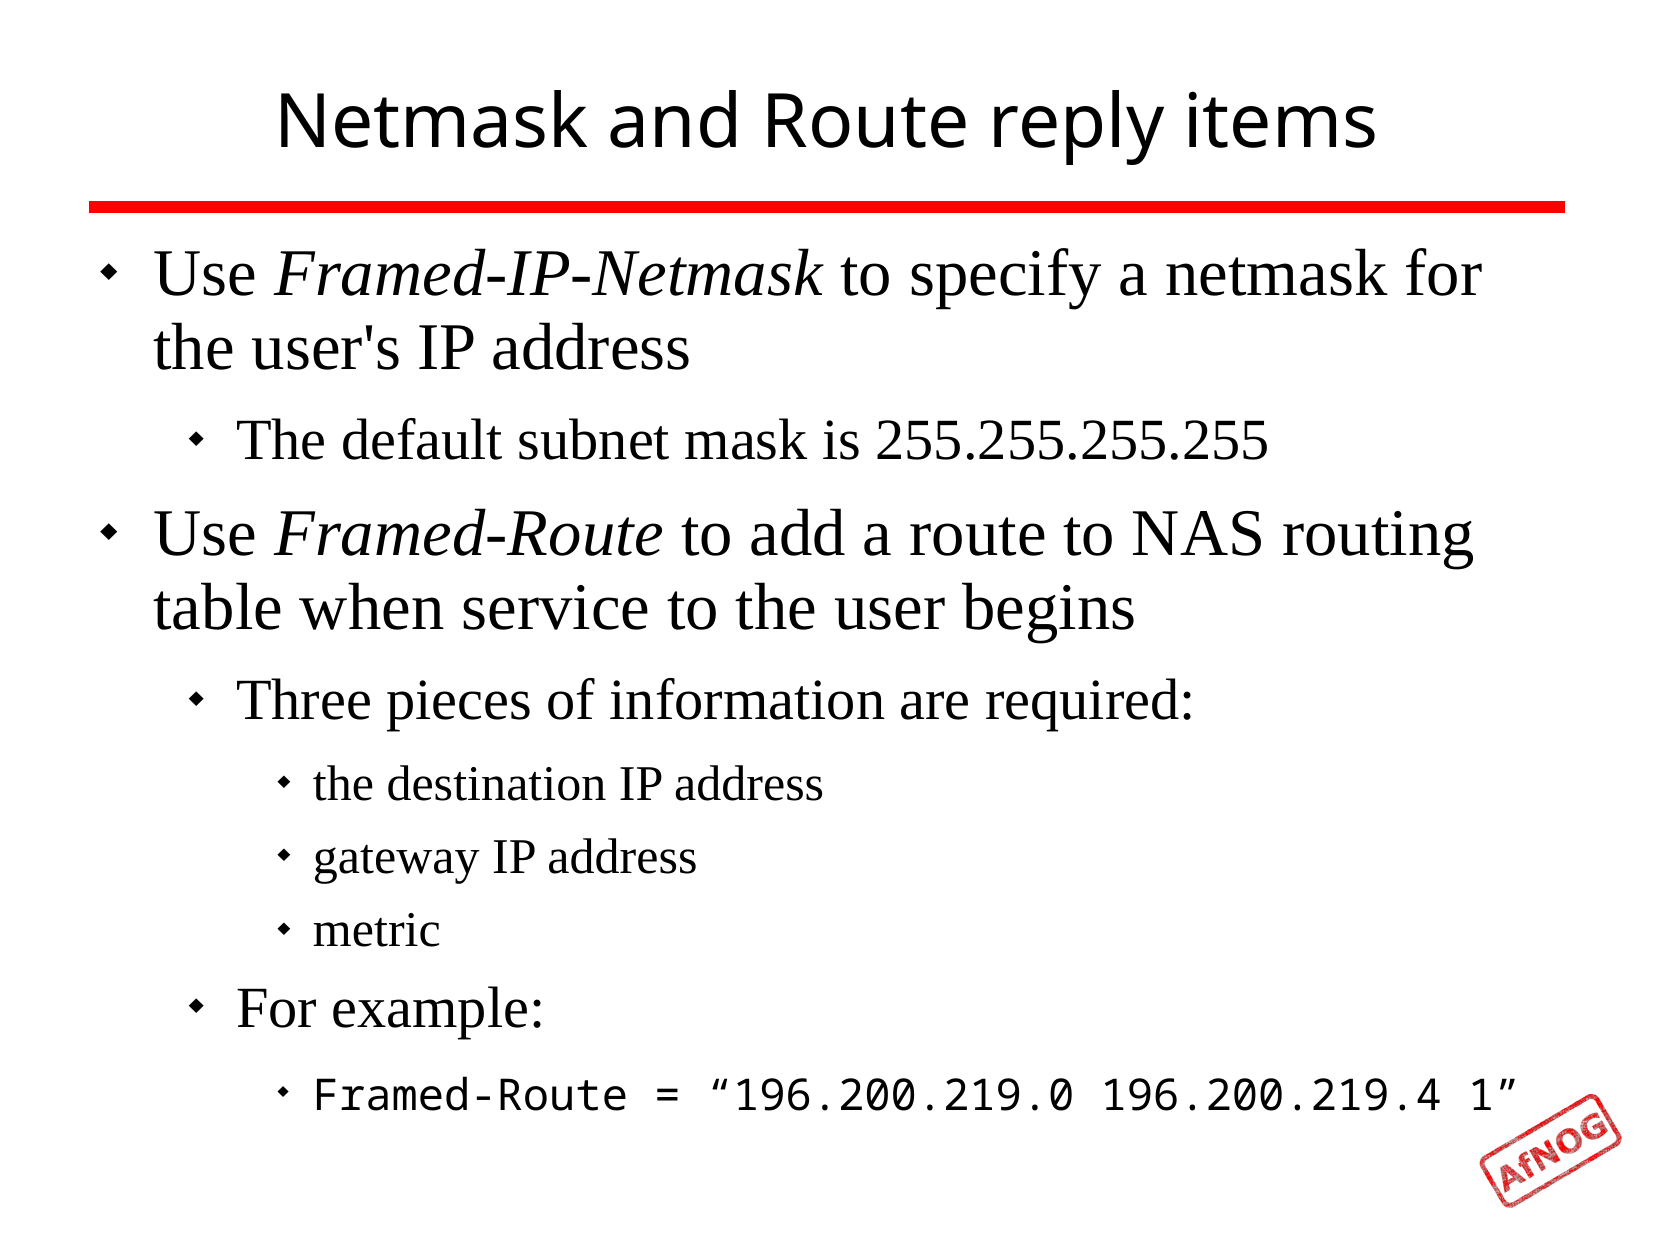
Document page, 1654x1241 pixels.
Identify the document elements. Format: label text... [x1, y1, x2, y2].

list Use Framed-IP-Netmask to specify a netmask for the user's IP address The default subnet mask is 255.255.255.255 Use Framed-Route to add a route to NAS routing table when service to the user begins Three pieces of information are required: the destination IP address gateway IP address metric For example: Framed-Route = “196.200.219.0 196.200.219.4 1” [82, 236, 1571, 1152]
picture [1476, 1090, 1625, 1211]
title Netmask and Route reply items [82, 29, 1571, 207]
